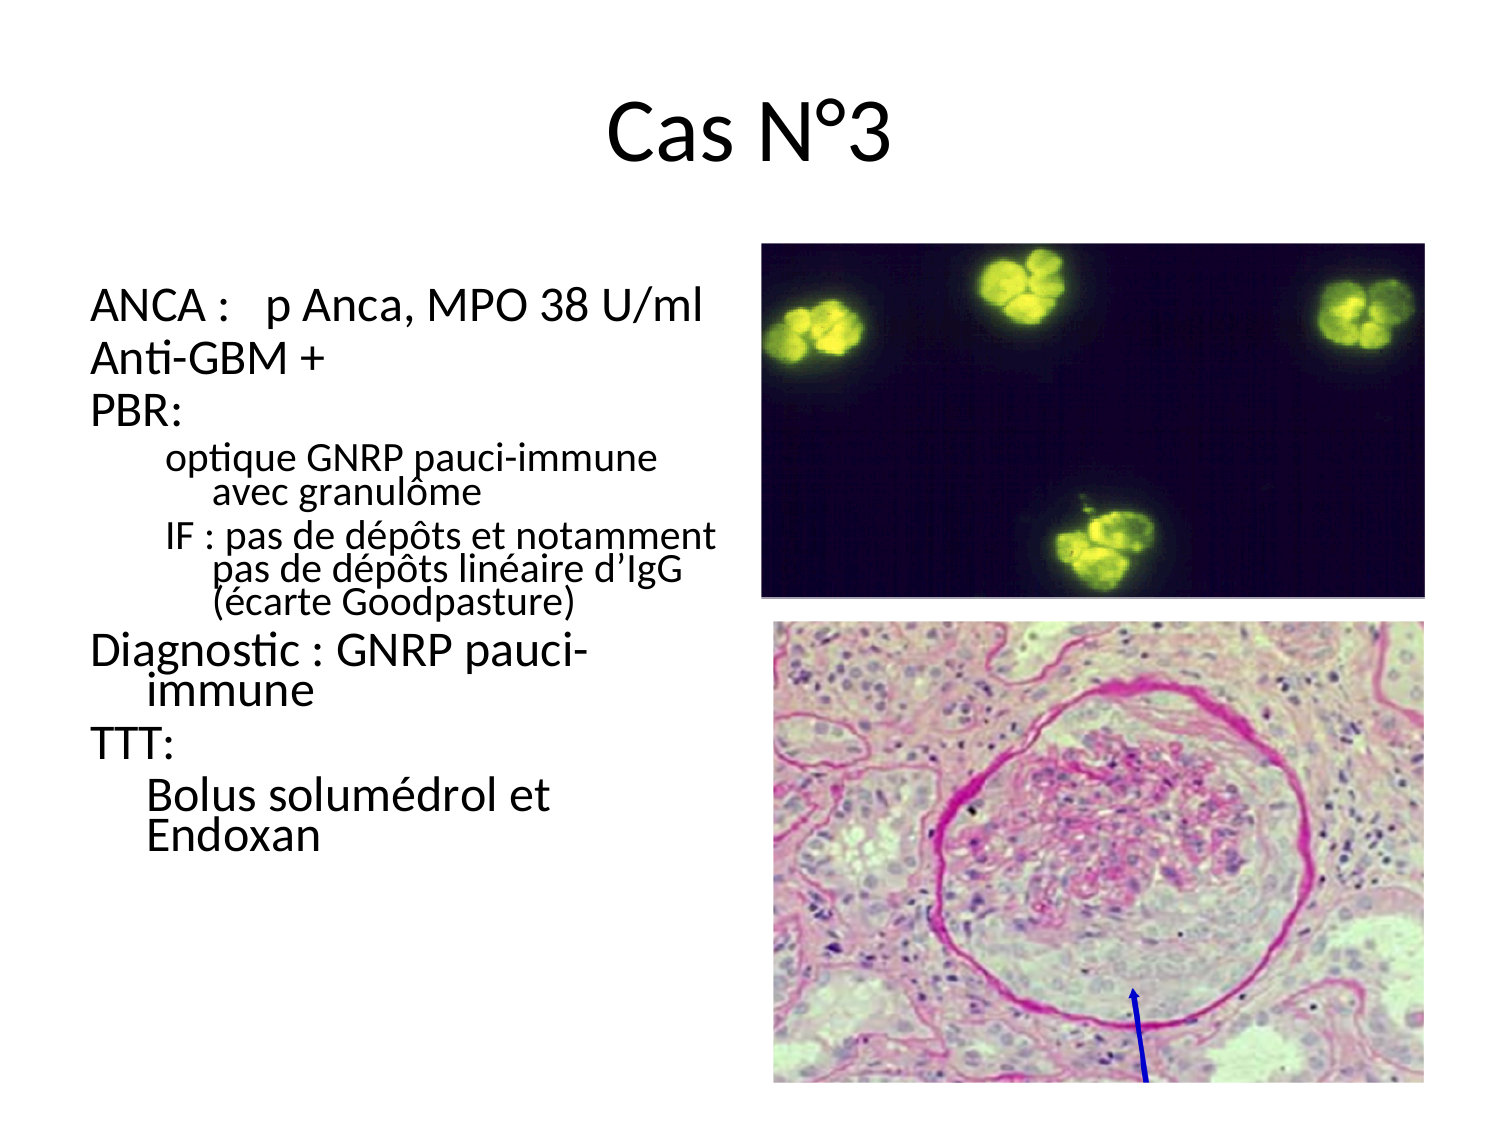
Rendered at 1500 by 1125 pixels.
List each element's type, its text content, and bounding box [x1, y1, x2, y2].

title Cas N°3 [75, 45, 1426, 233]
list ANCA : p Anca, MPO 38 U/ml Anti-GBM + PBR: optique GNRP pauci-immune avec granulôme IF : pas de dépôts et notamment pas de dépôts linéaire d’IgG (écarte Goodpasture) Diagnostic : GNRP pauci-immune TTT: Bolus solumédrol et Endoxan [75, 220, 738, 1071]
text_box [761, 243, 1425, 599]
text_box [773, 621, 1424, 1083]
